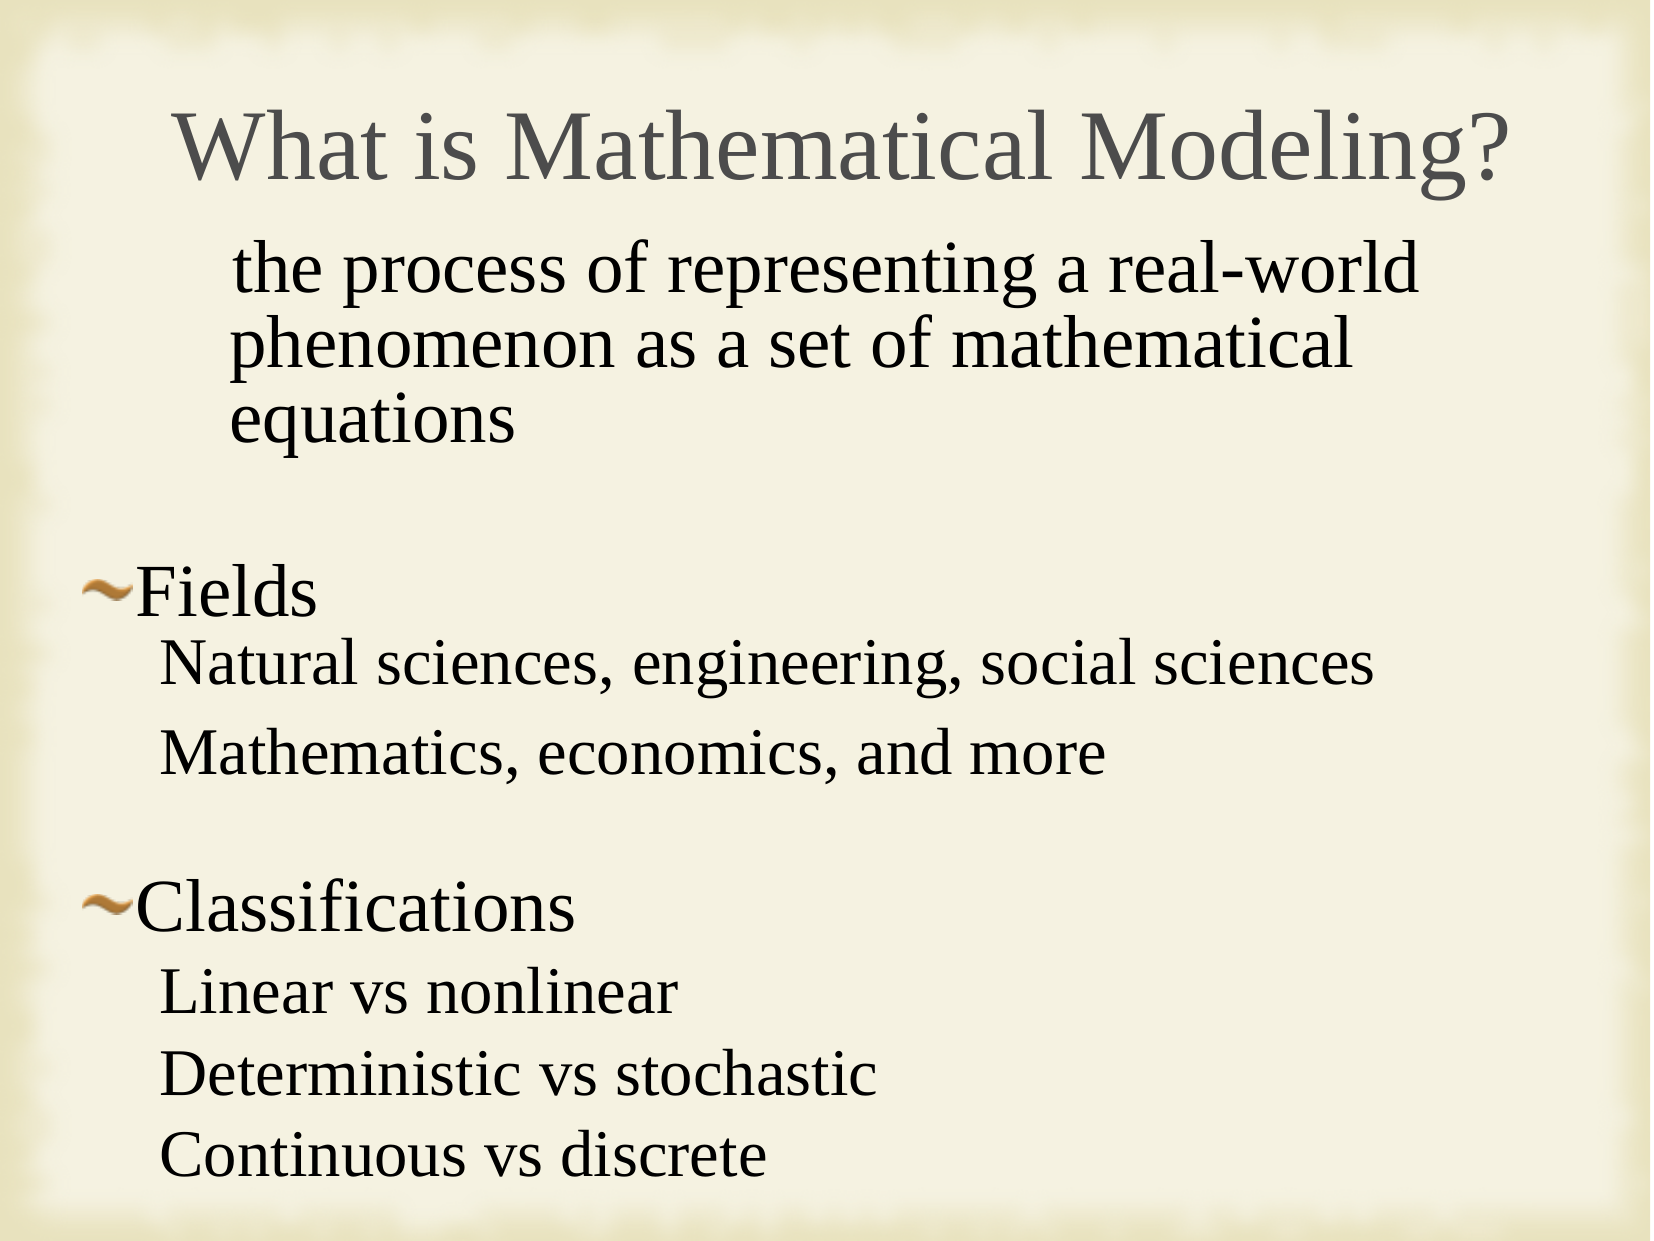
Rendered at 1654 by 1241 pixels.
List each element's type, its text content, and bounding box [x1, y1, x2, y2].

title What is Mathematical Modeling? [98, 49, 1587, 242]
list the process of representing a real-world phenomenon as a set of mathematical equations Fields Natural sciences, engineering, social sciences Mathematics, economics, and more Classifications Linear vs nonlinear Deterministic vs stochastic Continuous vs discrete [50, 225, 1576, 1206]
picture [0, 0, 1651, 1241]
